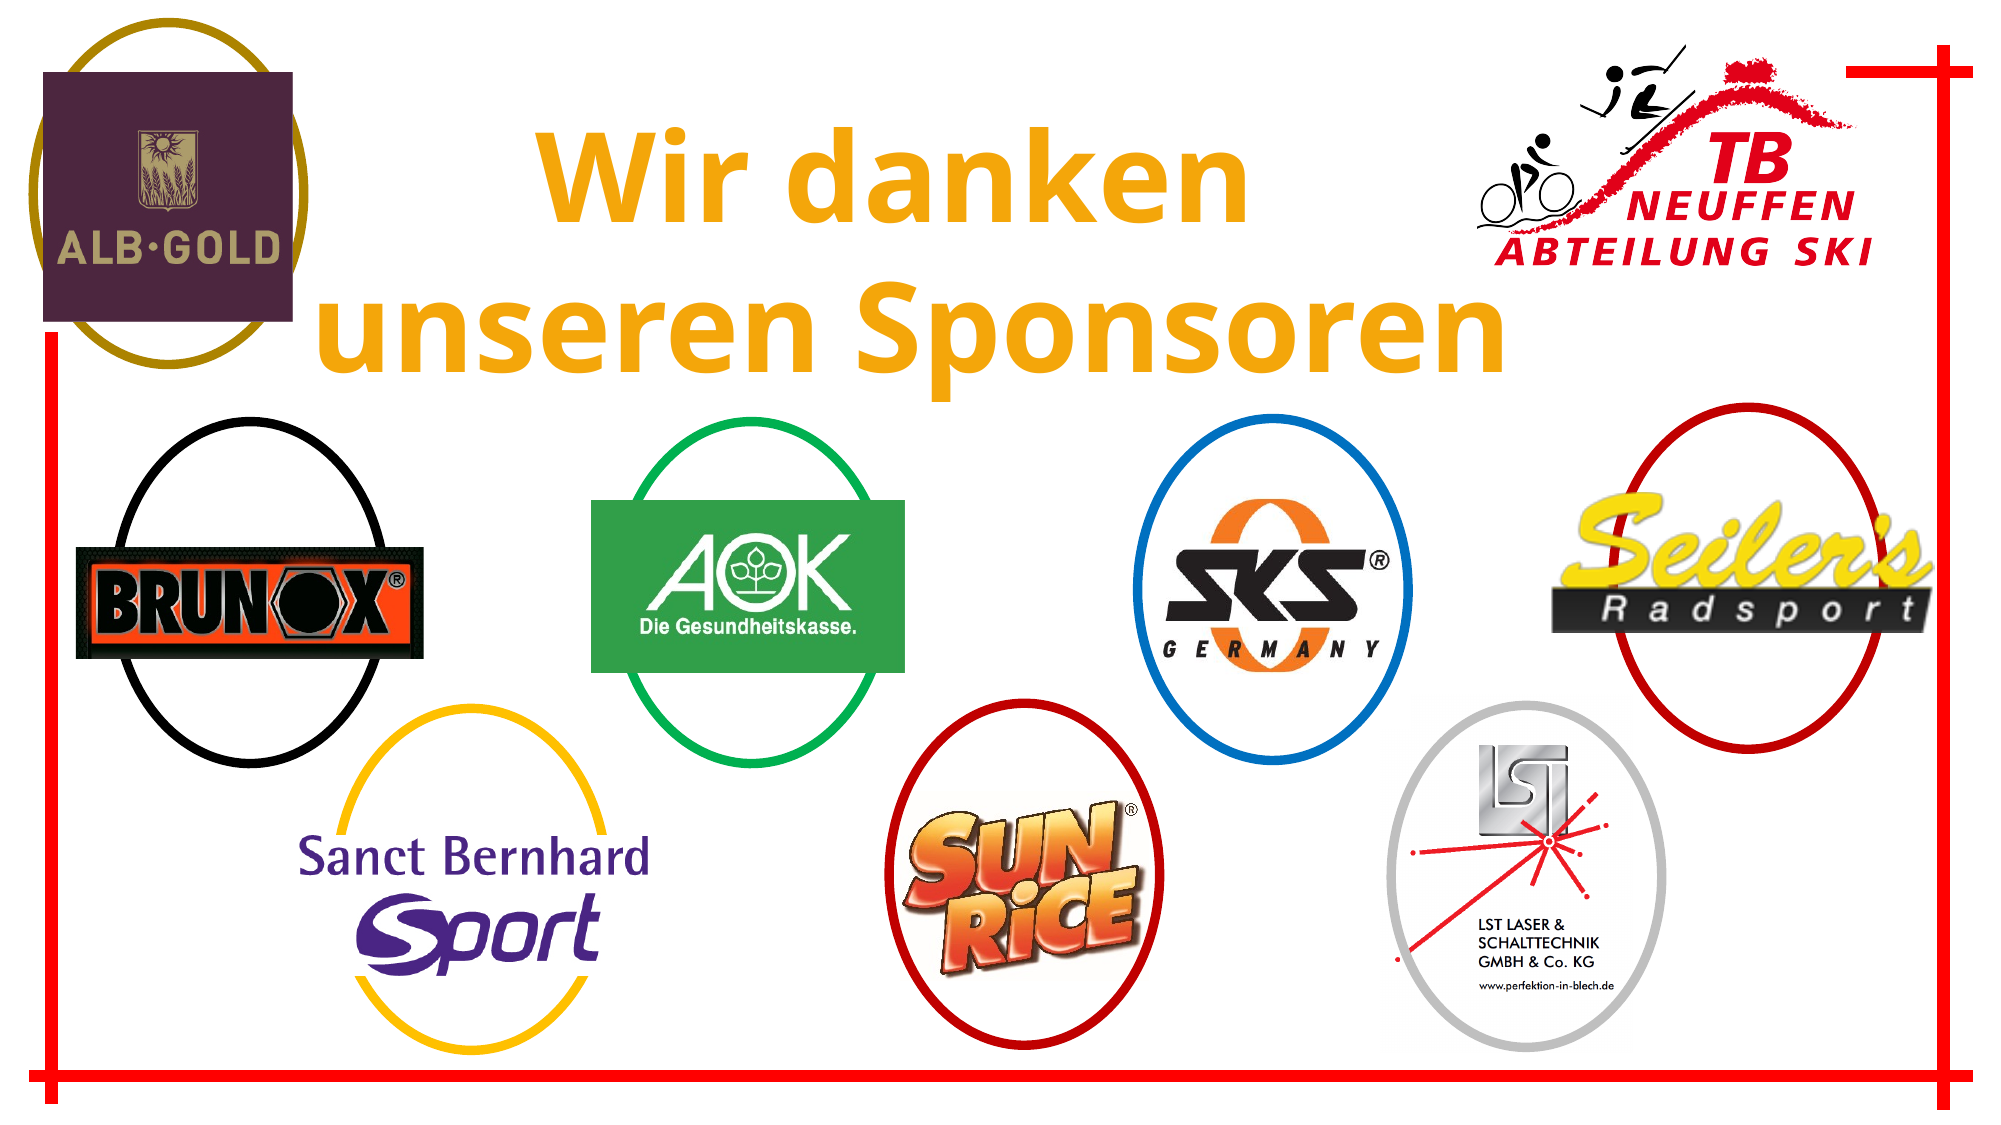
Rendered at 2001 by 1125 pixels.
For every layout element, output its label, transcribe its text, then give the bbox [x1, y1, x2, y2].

text_box Wir danken unseren Sponsoren [296, 90, 1528, 405]
picture [1130, 448, 1188, 729]
chart [1380, 694, 1633, 1053]
picture [900, 791, 1149, 981]
chart [1396, 711, 1633, 1042]
chart [1530, 992, 1633, 1053]
picture [1477, 44, 1872, 267]
picture [43, 72, 293, 322]
picture [1137, 957, 1149, 981]
picture [75, 547, 424, 659]
picture [591, 500, 905, 673]
picture [900, 958, 912, 981]
picture [1357, 448, 1411, 554]
picture [1551, 492, 1935, 633]
picture [299, 835, 648, 976]
picture [1143, 448, 1403, 729]
picture [1359, 625, 1411, 729]
